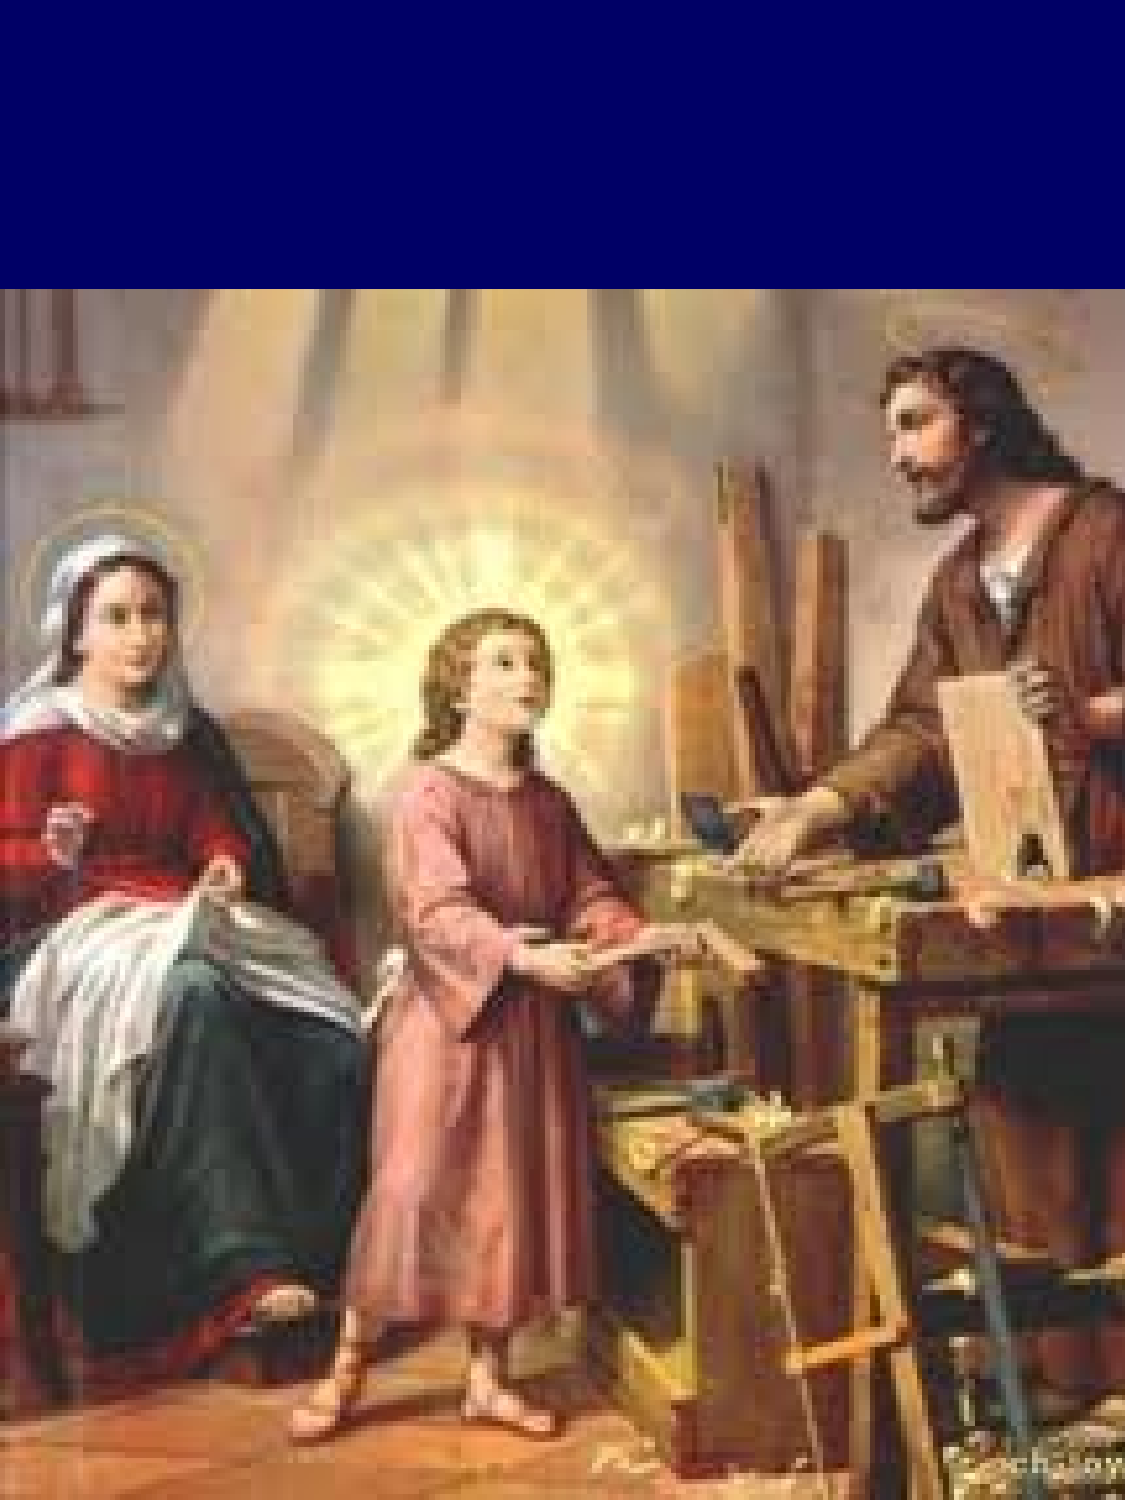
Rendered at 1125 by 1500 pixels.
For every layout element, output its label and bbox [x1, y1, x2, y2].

picture [0, 289, 1125, 1500]
